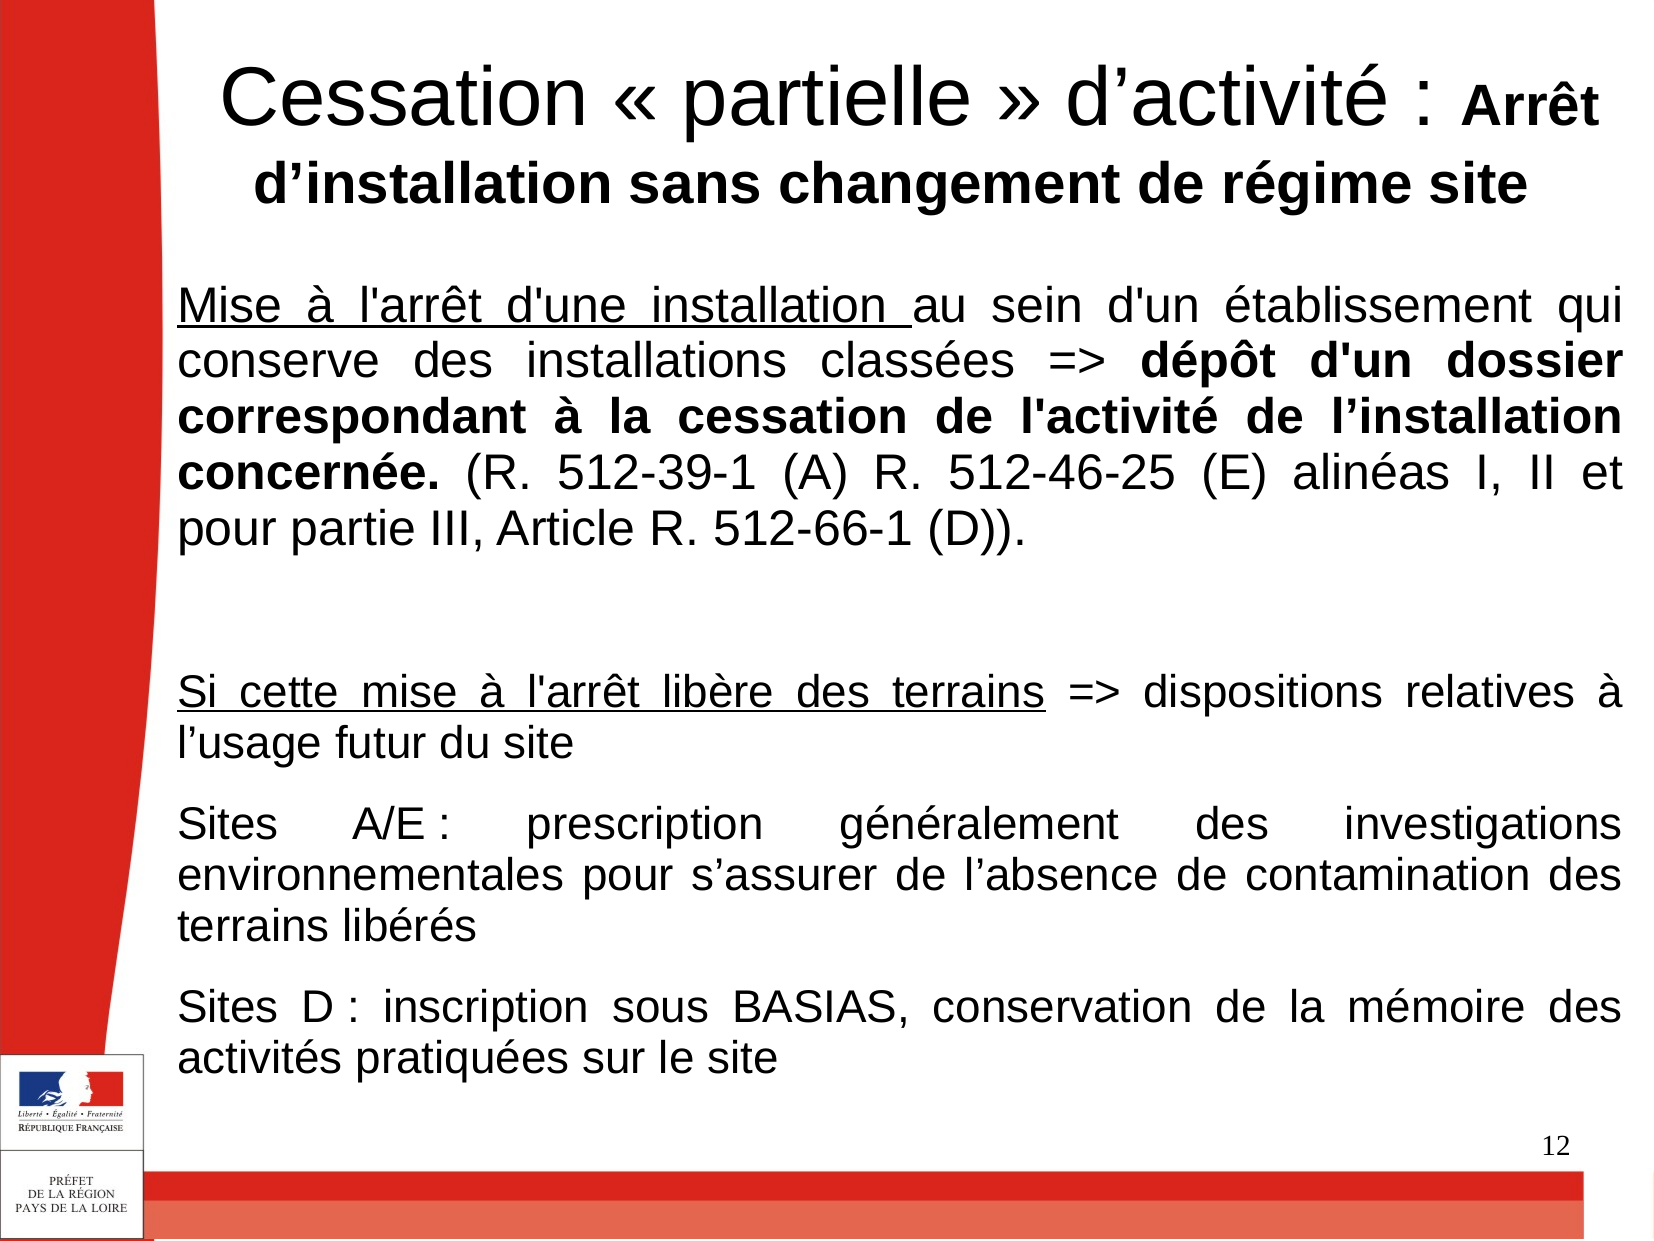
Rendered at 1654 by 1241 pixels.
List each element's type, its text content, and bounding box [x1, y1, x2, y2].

picture [0, 0, 1654, 1241]
title Cessation « partielle » d’activité : Arrêt d’installation sans changement de régime site [165, 31, 1654, 237]
list Mise à l'arrêt d'une installation au sein d'un établissement qui conserve des installations classées => dépôt d'un dossier correspondant à la cessation de l'activité de l’installation concernée. (R. 512-39-1 (A) R. 512-46-25 (E) alinéas I, II et pour partie III, Article R. 512-66-1 (D)). Si cette mise à l'arrêt libère des terrains => dispositions relatives à l’usage futur du site Sites A/E : prescription généralement des investigations environnementales pour s’assurer de l’absence de contamination des terrains libérés Sites D : inscription sous BASIAS, conservation de la mémoire des activités pratiquées sur le site [177, 237, 1625, 1207]
